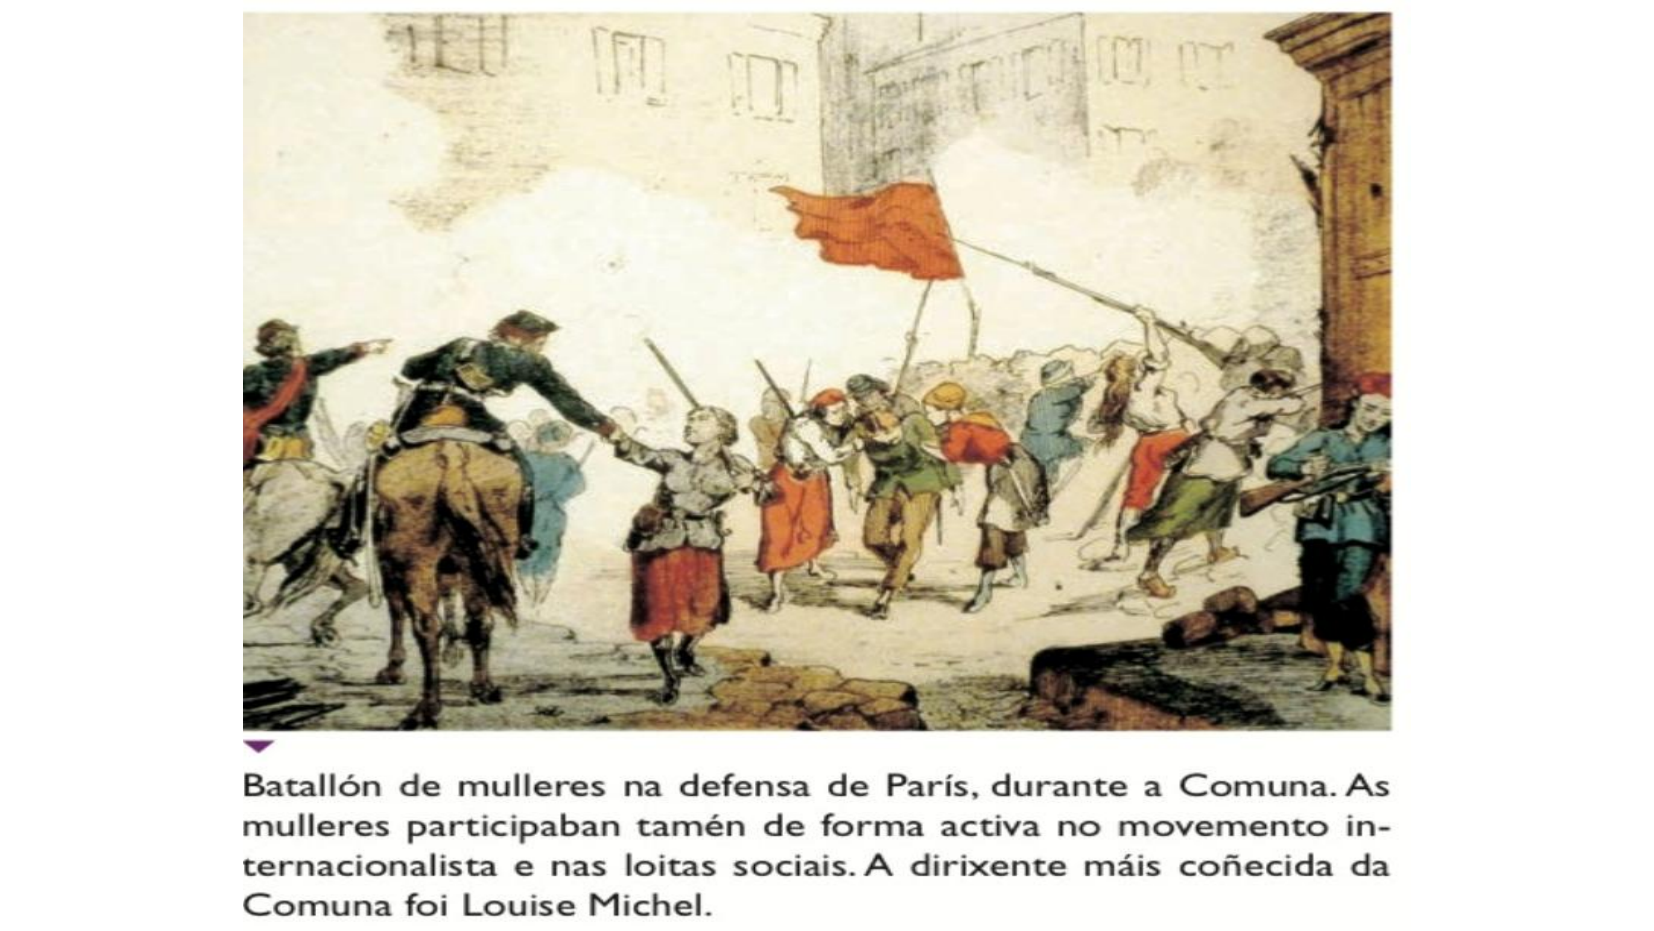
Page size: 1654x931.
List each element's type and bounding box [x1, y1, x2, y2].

picture [243, 0, 1411, 931]
